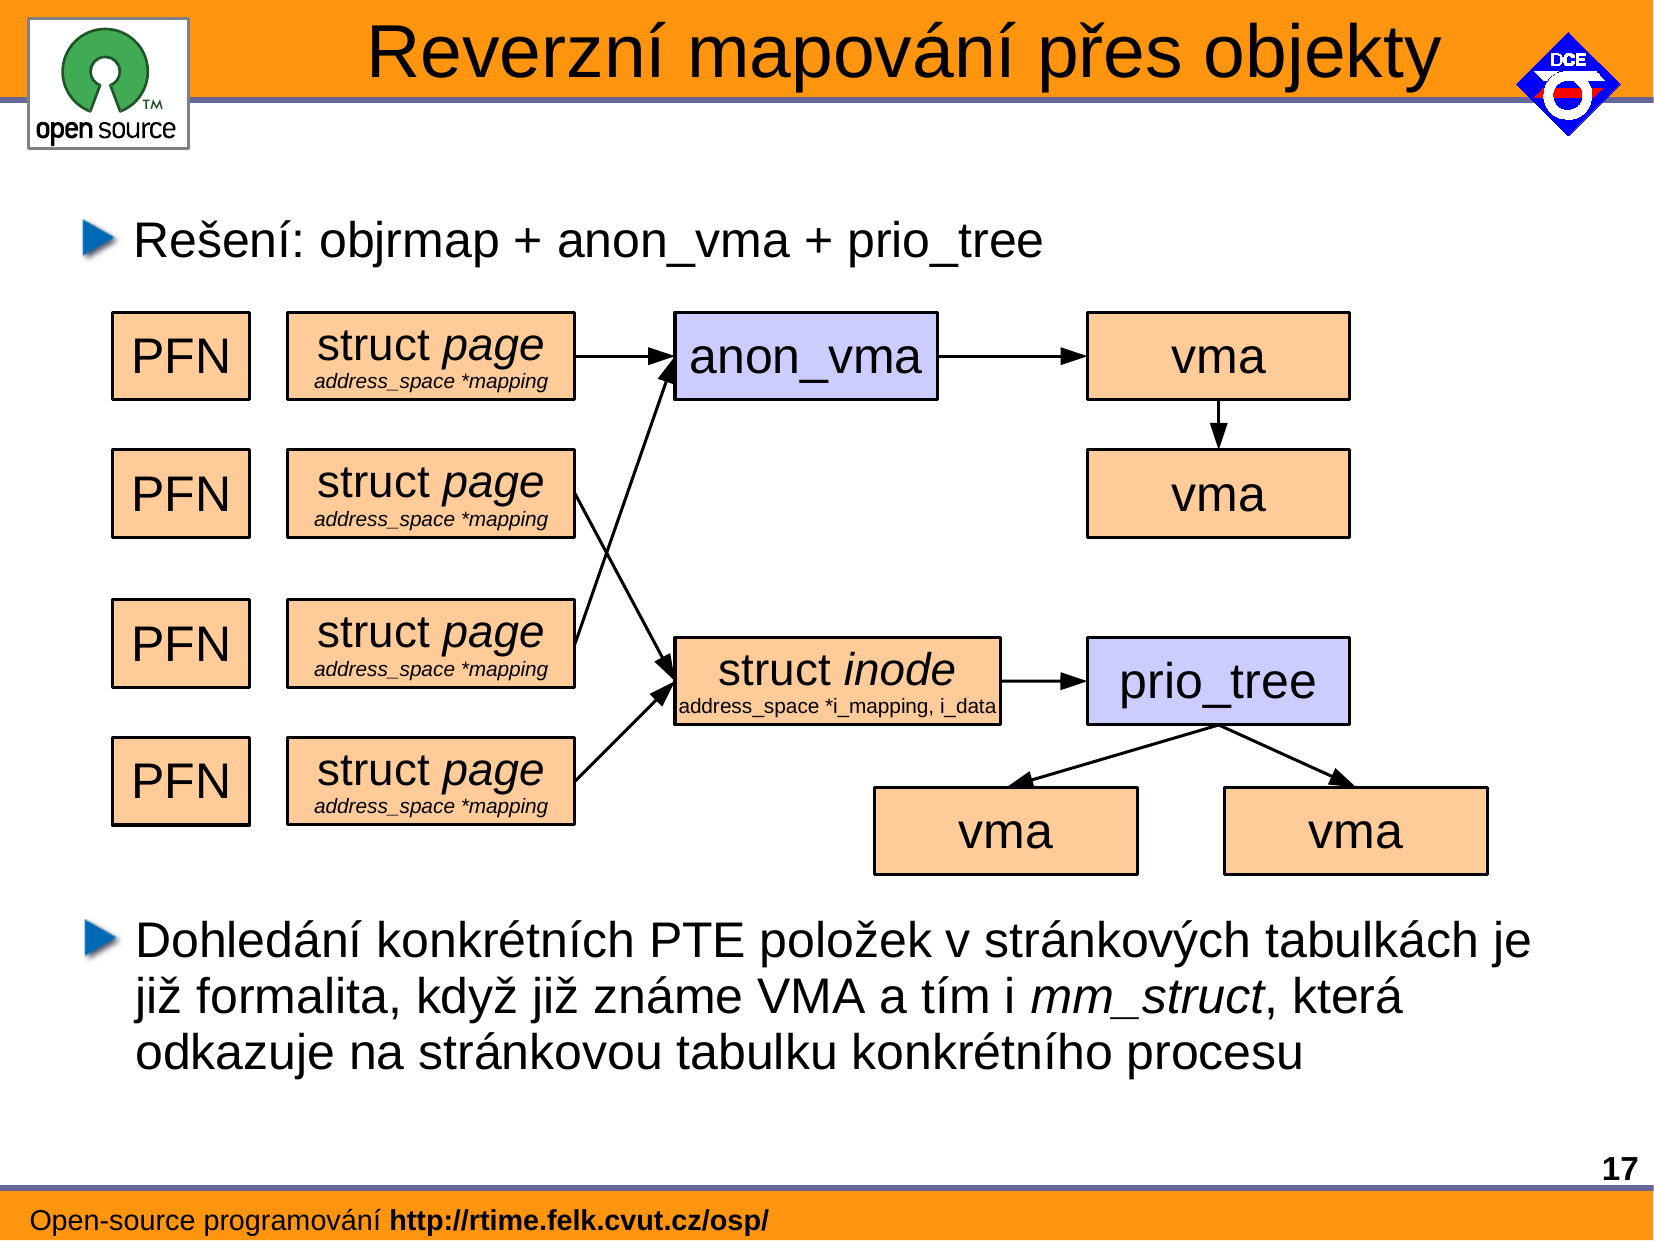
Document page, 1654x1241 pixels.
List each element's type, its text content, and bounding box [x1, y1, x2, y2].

text_box prio_tree [1087, 637, 1350, 725]
text_box vma [1224, 787, 1488, 875]
text_box struct page address_space *mapping [287, 599, 575, 688]
text_box PFN [112, 449, 250, 538]
text_box PFN [112, 737, 250, 826]
text_box PFN [112, 599, 250, 688]
text_box vma [874, 787, 1138, 875]
title Reverzní mapování přes objekty [178, 4, 1631, 98]
text_box anon_vma [675, 312, 938, 400]
text_box vma [1087, 449, 1350, 538]
list Dohledání konkrétních PTE položek v stránkových tabulkách je již formalita, když již známe VMA a tím i mm_struct, která odkazuje na stránkovou tabulku konkrétního procesu [64, 912, 1588, 1100]
text_box vma [1087, 312, 1350, 400]
text_box struct page address_space *mapping [287, 449, 575, 538]
text_box PFN [112, 312, 250, 400]
list Rešení: objrmap + anon_vma + prio_tree [62, 212, 1586, 299]
text_box struct page address_space *mapping [287, 737, 575, 825]
text_box struct page address_space *mapping [287, 312, 575, 400]
text_box struct inode address_space *i_mapping, i_data [675, 637, 1001, 725]
